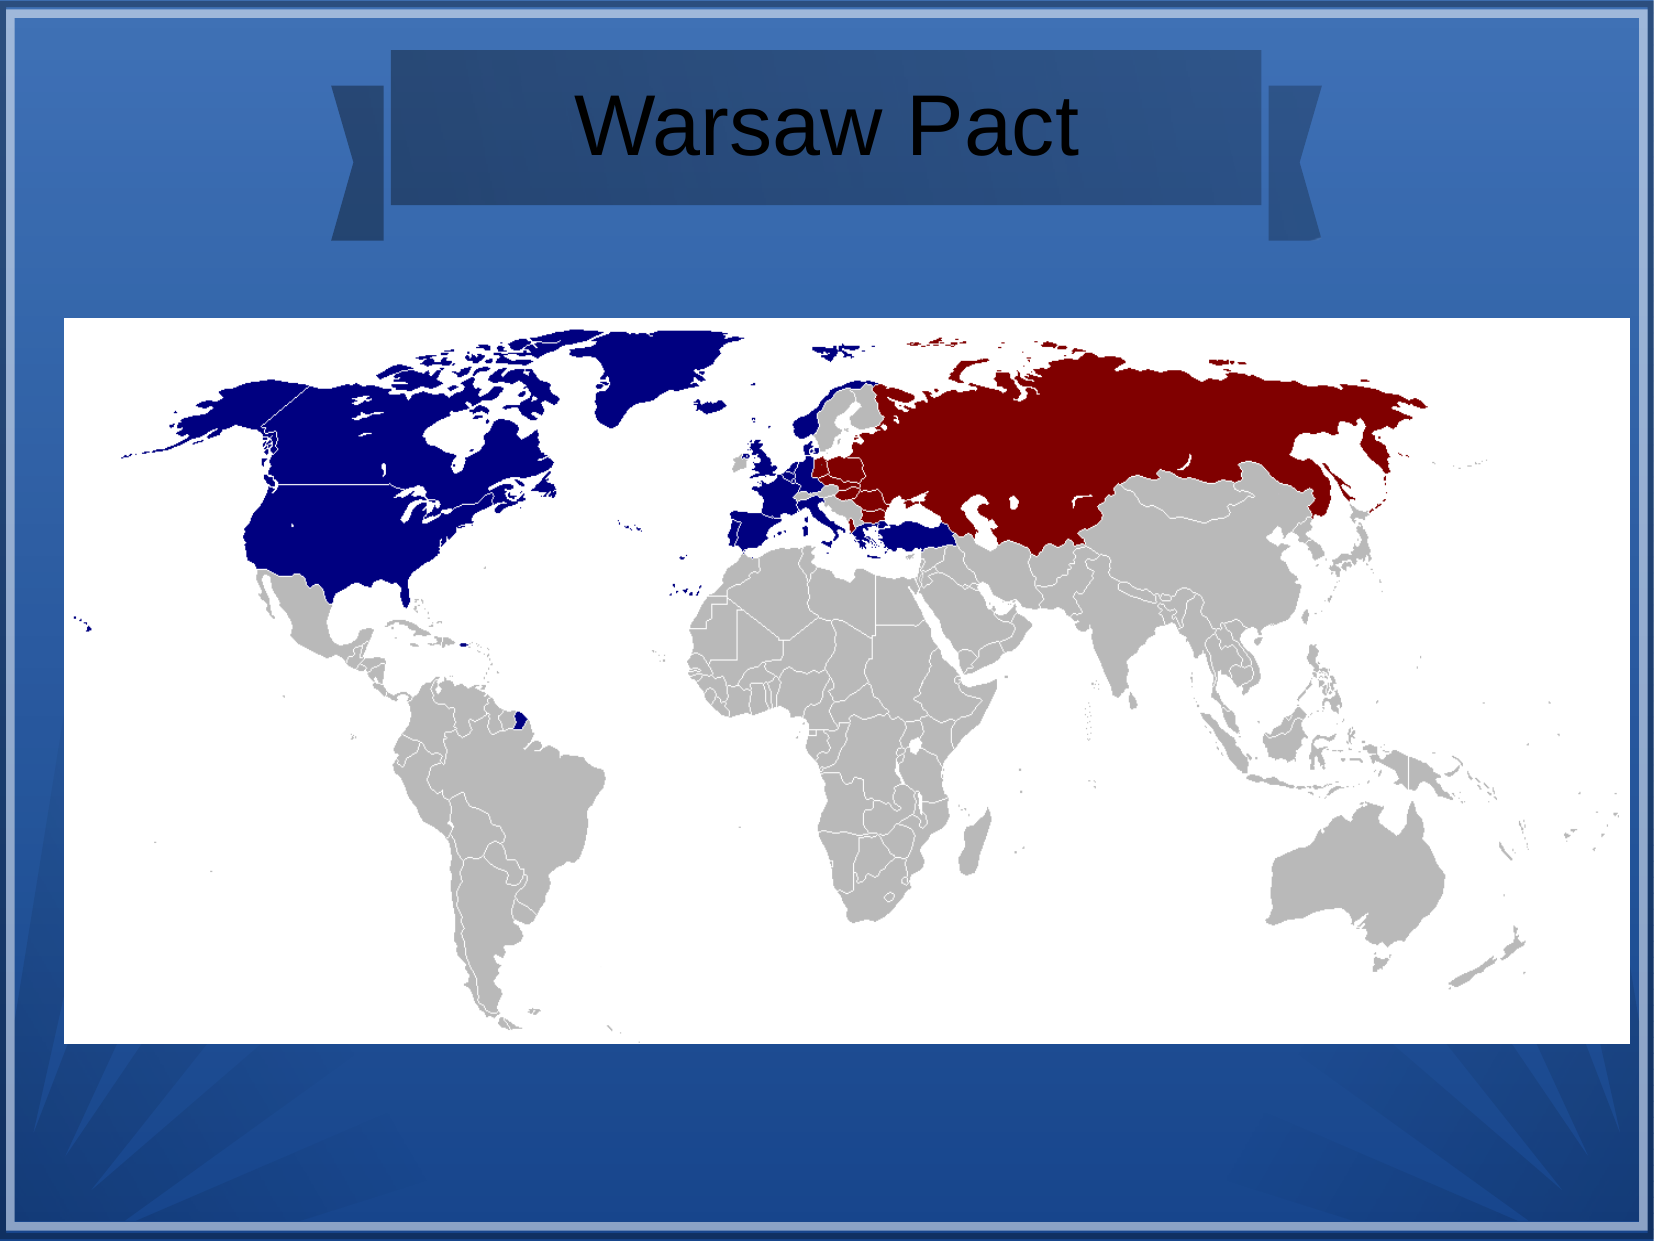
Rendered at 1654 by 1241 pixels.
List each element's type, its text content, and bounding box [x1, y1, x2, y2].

picture [64, 318, 1630, 1045]
title Warsaw Pact [389, 47, 1264, 205]
